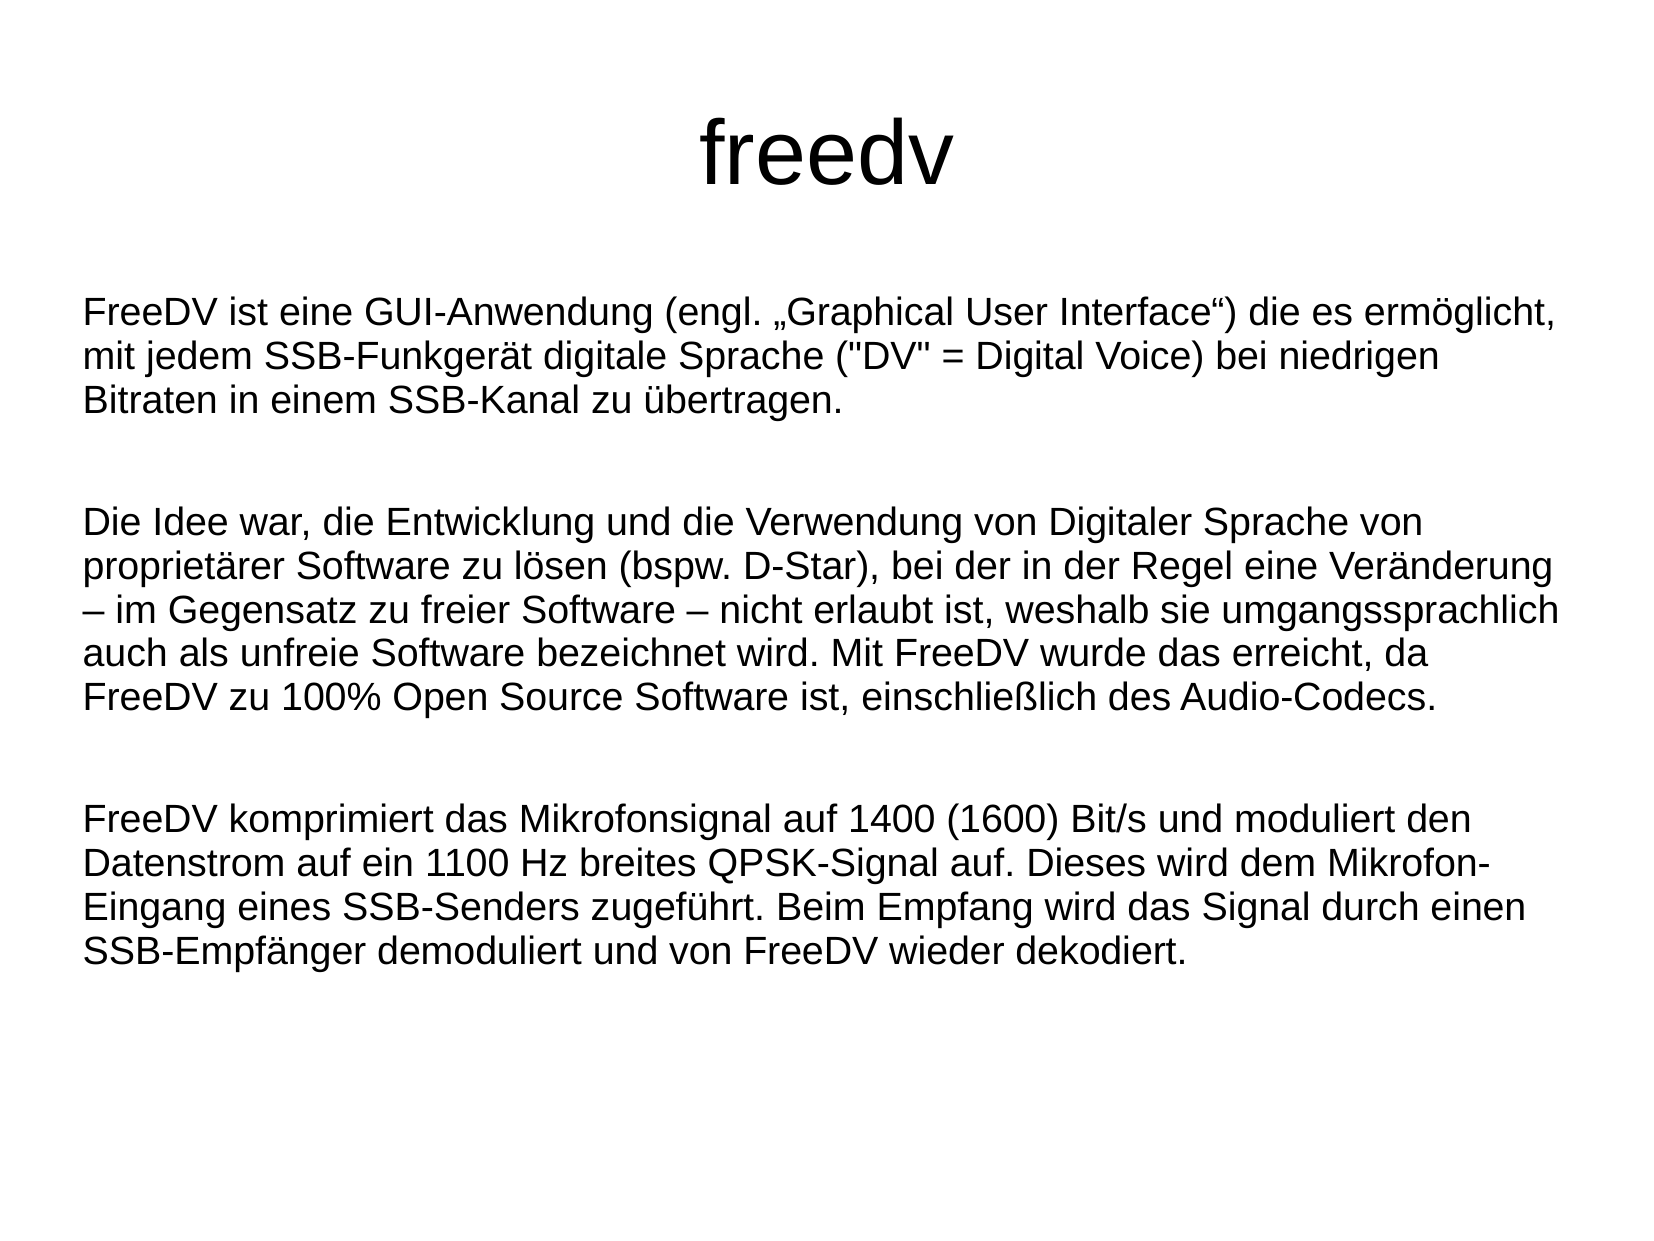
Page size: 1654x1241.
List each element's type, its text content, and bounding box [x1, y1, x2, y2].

title freedv [82, 49, 1571, 257]
list FreeDV ist eine GUI-Anwendung (engl. „Graphical User Interface“) die es ermöglicht, mit jedem SSB-Funkgerät digitale Sprache ("DV" = Digital Voice) bei niedrigen Bitraten in einem SSB-Kanal zu übertragen. Die Idee war, die Entwicklung und die Verwendung von Digitaler Sprache von proprietärer Software zu lösen (bspw. D-Star), bei der in der Regel eine Veränderung – im Gegensatz zu freier Software – nicht erlaubt ist, weshalb sie umgangssprachlich auch als unfreie Software bezeichnet wird. Mit FreeDV wurde das erreicht, da FreeDV zu 100% Open Source Software ist, einschließlich des Audio-Codecs. FreeDV komprimiert das Mikrofonsignal auf 1400 (1600) Bit/s und moduliert den Datenstrom auf ein 1100 Hz breites QPSK-Signal auf. Dieses wird dem Mikrofon-Eingang eines SSB-Senders zugeführt. Beim Empfang wird das Signal durch einen SSB-Empfänger demoduliert und von FreeDV wieder dekodiert. [82, 290, 1571, 1010]
